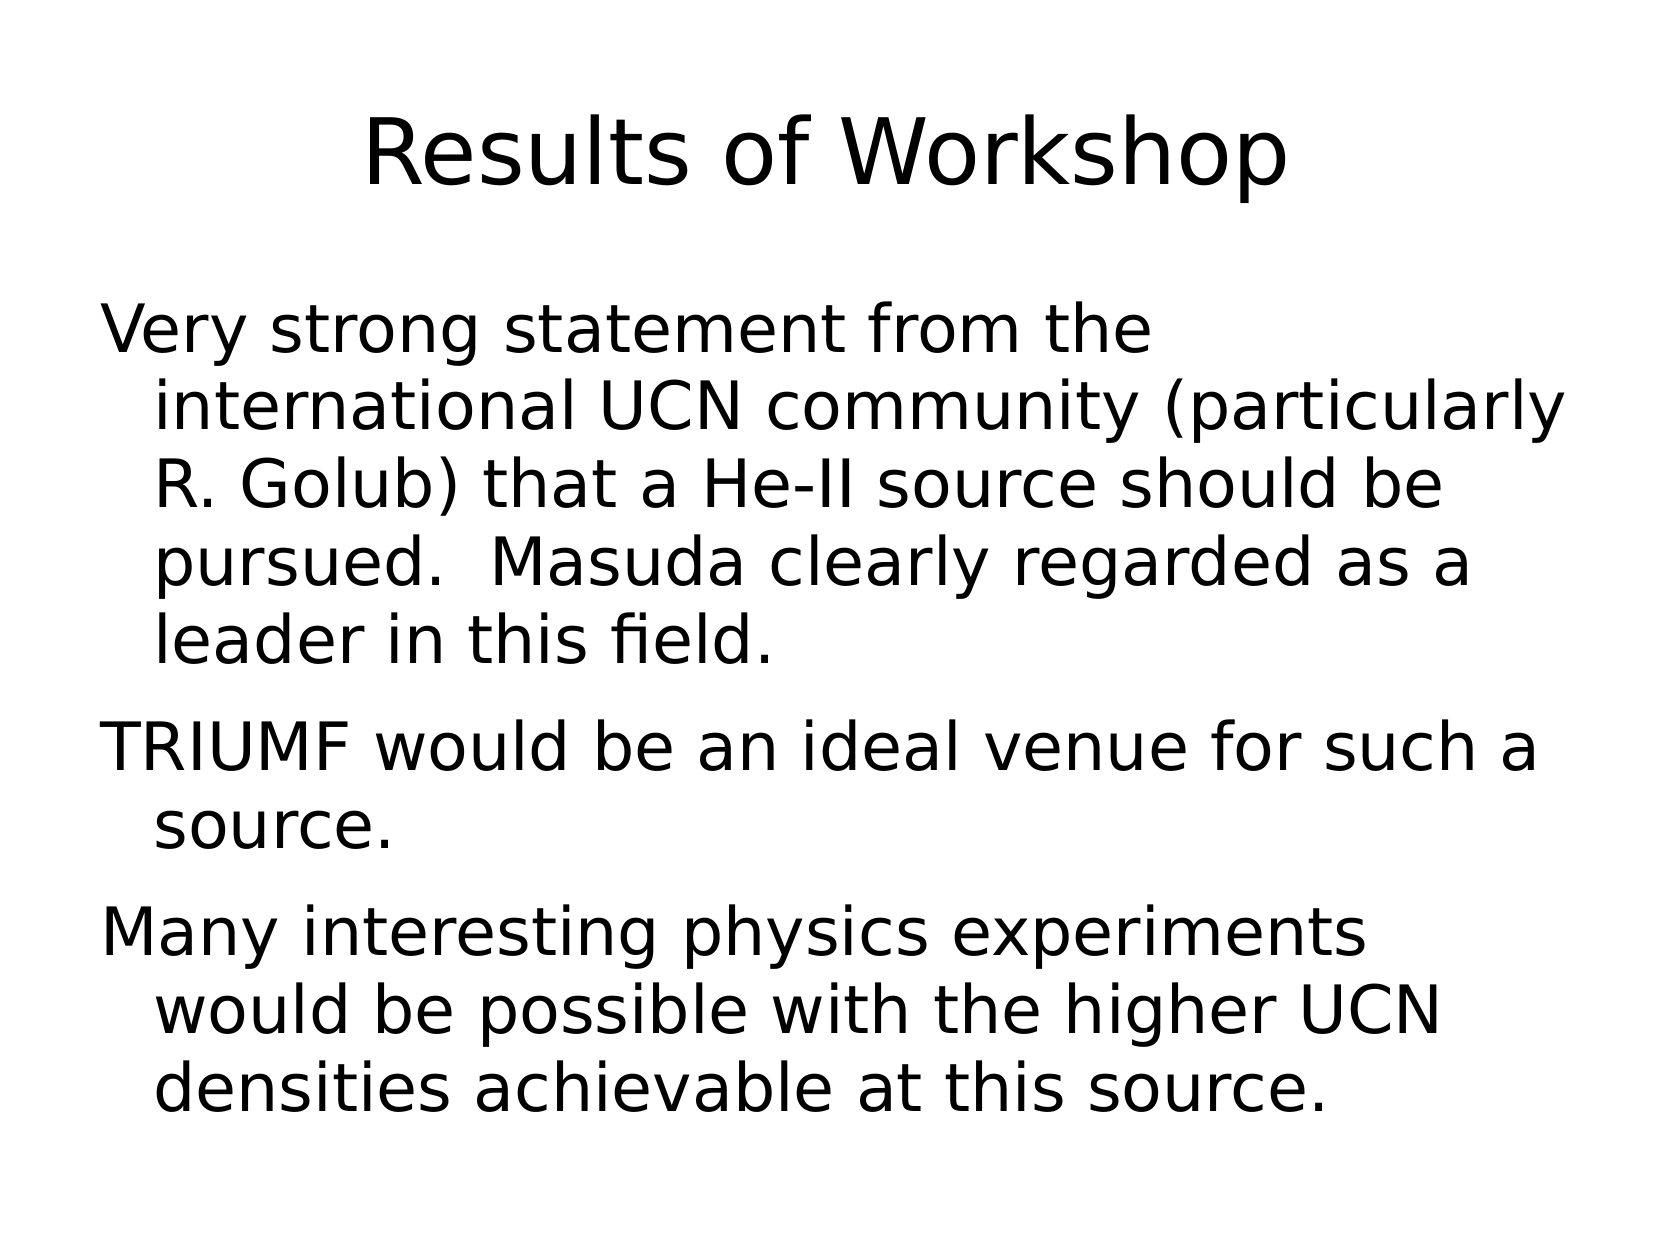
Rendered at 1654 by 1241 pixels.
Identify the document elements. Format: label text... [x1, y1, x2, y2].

title Results of Workshop [82, 49, 1571, 257]
list Very strong statement from the international UCN community (particularly R. Golub) that a He-II source should be pursued. Masuda clearly regarded as a leader in this field. TRIUMF would be an ideal venue for such a source. Many interesting physics experiments would be possible with the higher UCN densities achievable at this source. [82, 290, 1571, 1128]
